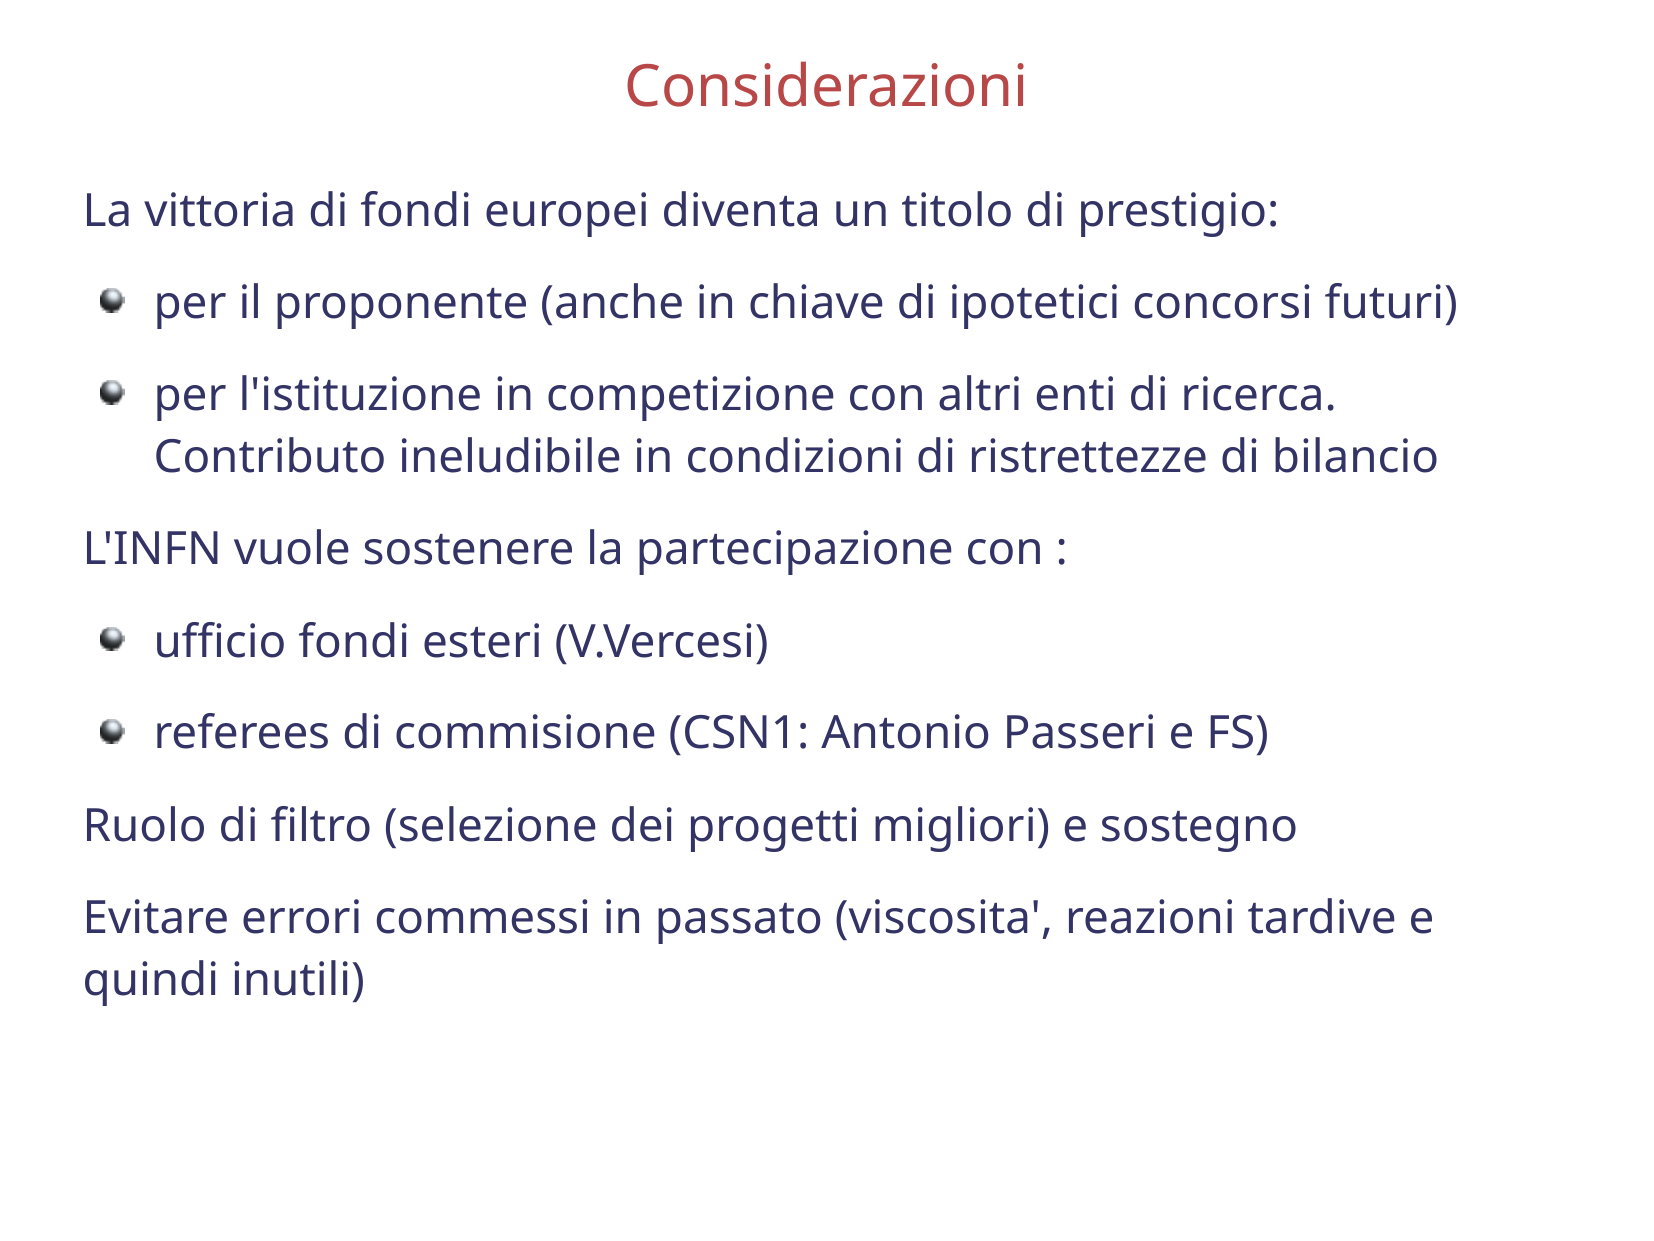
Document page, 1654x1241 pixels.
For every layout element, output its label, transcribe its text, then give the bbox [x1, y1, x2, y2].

title Considerazioni [82, 38, 1571, 129]
list La vittoria di fondi europei diventa un titolo di prestigio: per il proponente (anche in chiave di ipotetici concorsi futuri) per l'istituzione in competizione con altri enti di ricerca. Contributo ineludibile in condizioni di ristrettezze di bilancio L'INFN vuole sostenere la partecipazione con : ufficio fondi esteri (V.Vercesi) referees di commisione (CSN1: Antonio Passeri e FS) Ruolo di filtro (selezione dei progetti migliori) e sostegno Evitare errori commessi in passato (viscosita', reazioni tardive e quindi inutili) [82, 177, 1571, 1124]
